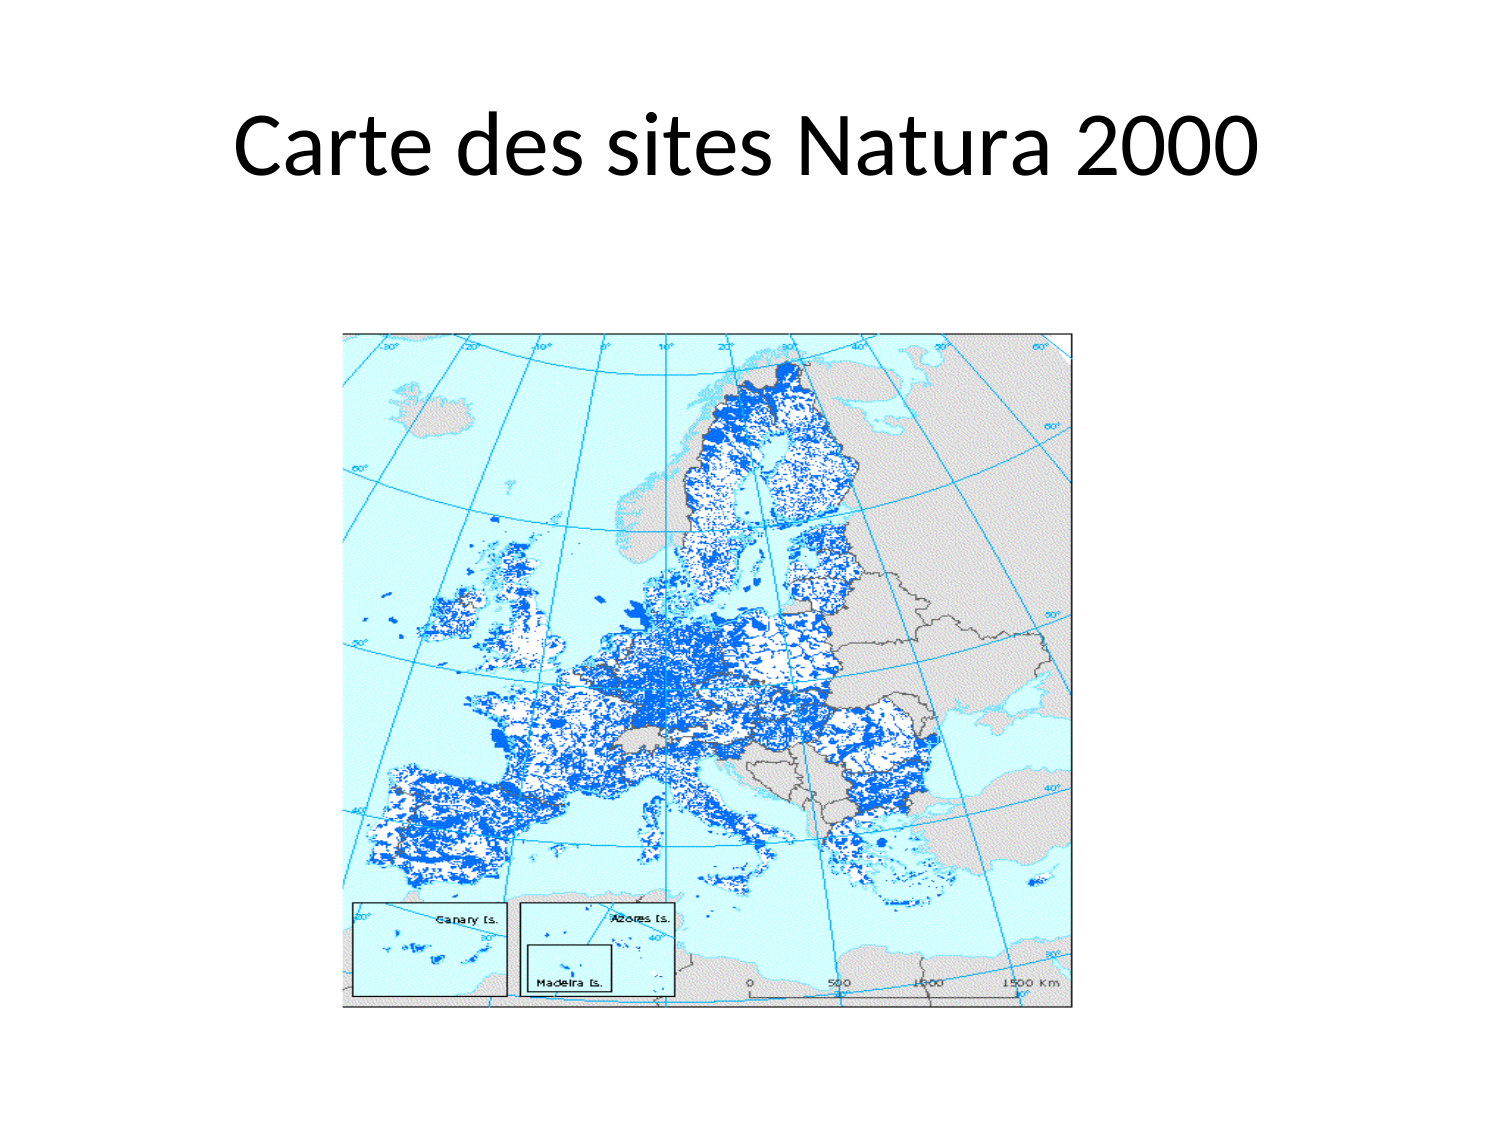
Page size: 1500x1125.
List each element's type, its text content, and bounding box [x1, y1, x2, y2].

picture [342, 330, 1081, 1010]
title Carte des sites Natura 2000 [75, 21, 1421, 257]
